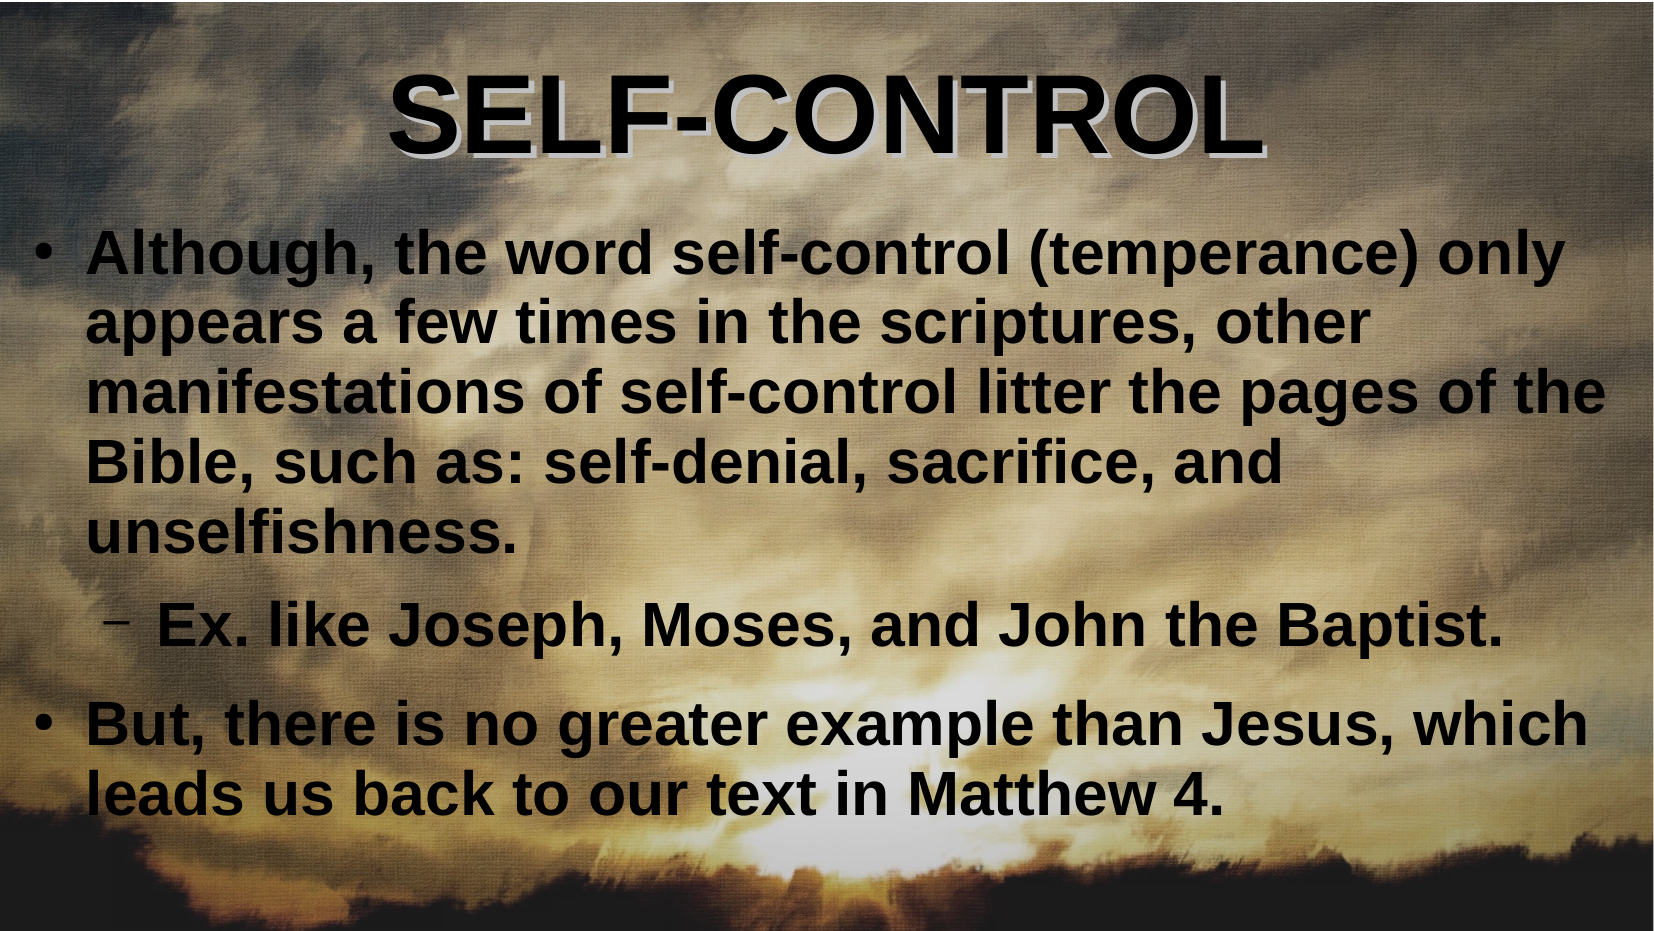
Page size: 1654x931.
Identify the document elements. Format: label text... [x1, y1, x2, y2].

list Although, the word self-control (temperance) only appears a few times in the scriptures, other manifestations of self-control litter the pages of the Bible, such as: self-denial, sacrifice, and unselfishness. Ex. like Joseph, Moses, and John the Baptist. But, there is no greater example than Jesus, which leads us back to our text in Matthew 4. [15, 217, 1651, 916]
picture [0, 2, 1654, 931]
title SELF-CONTROL [82, 37, 1571, 193]
